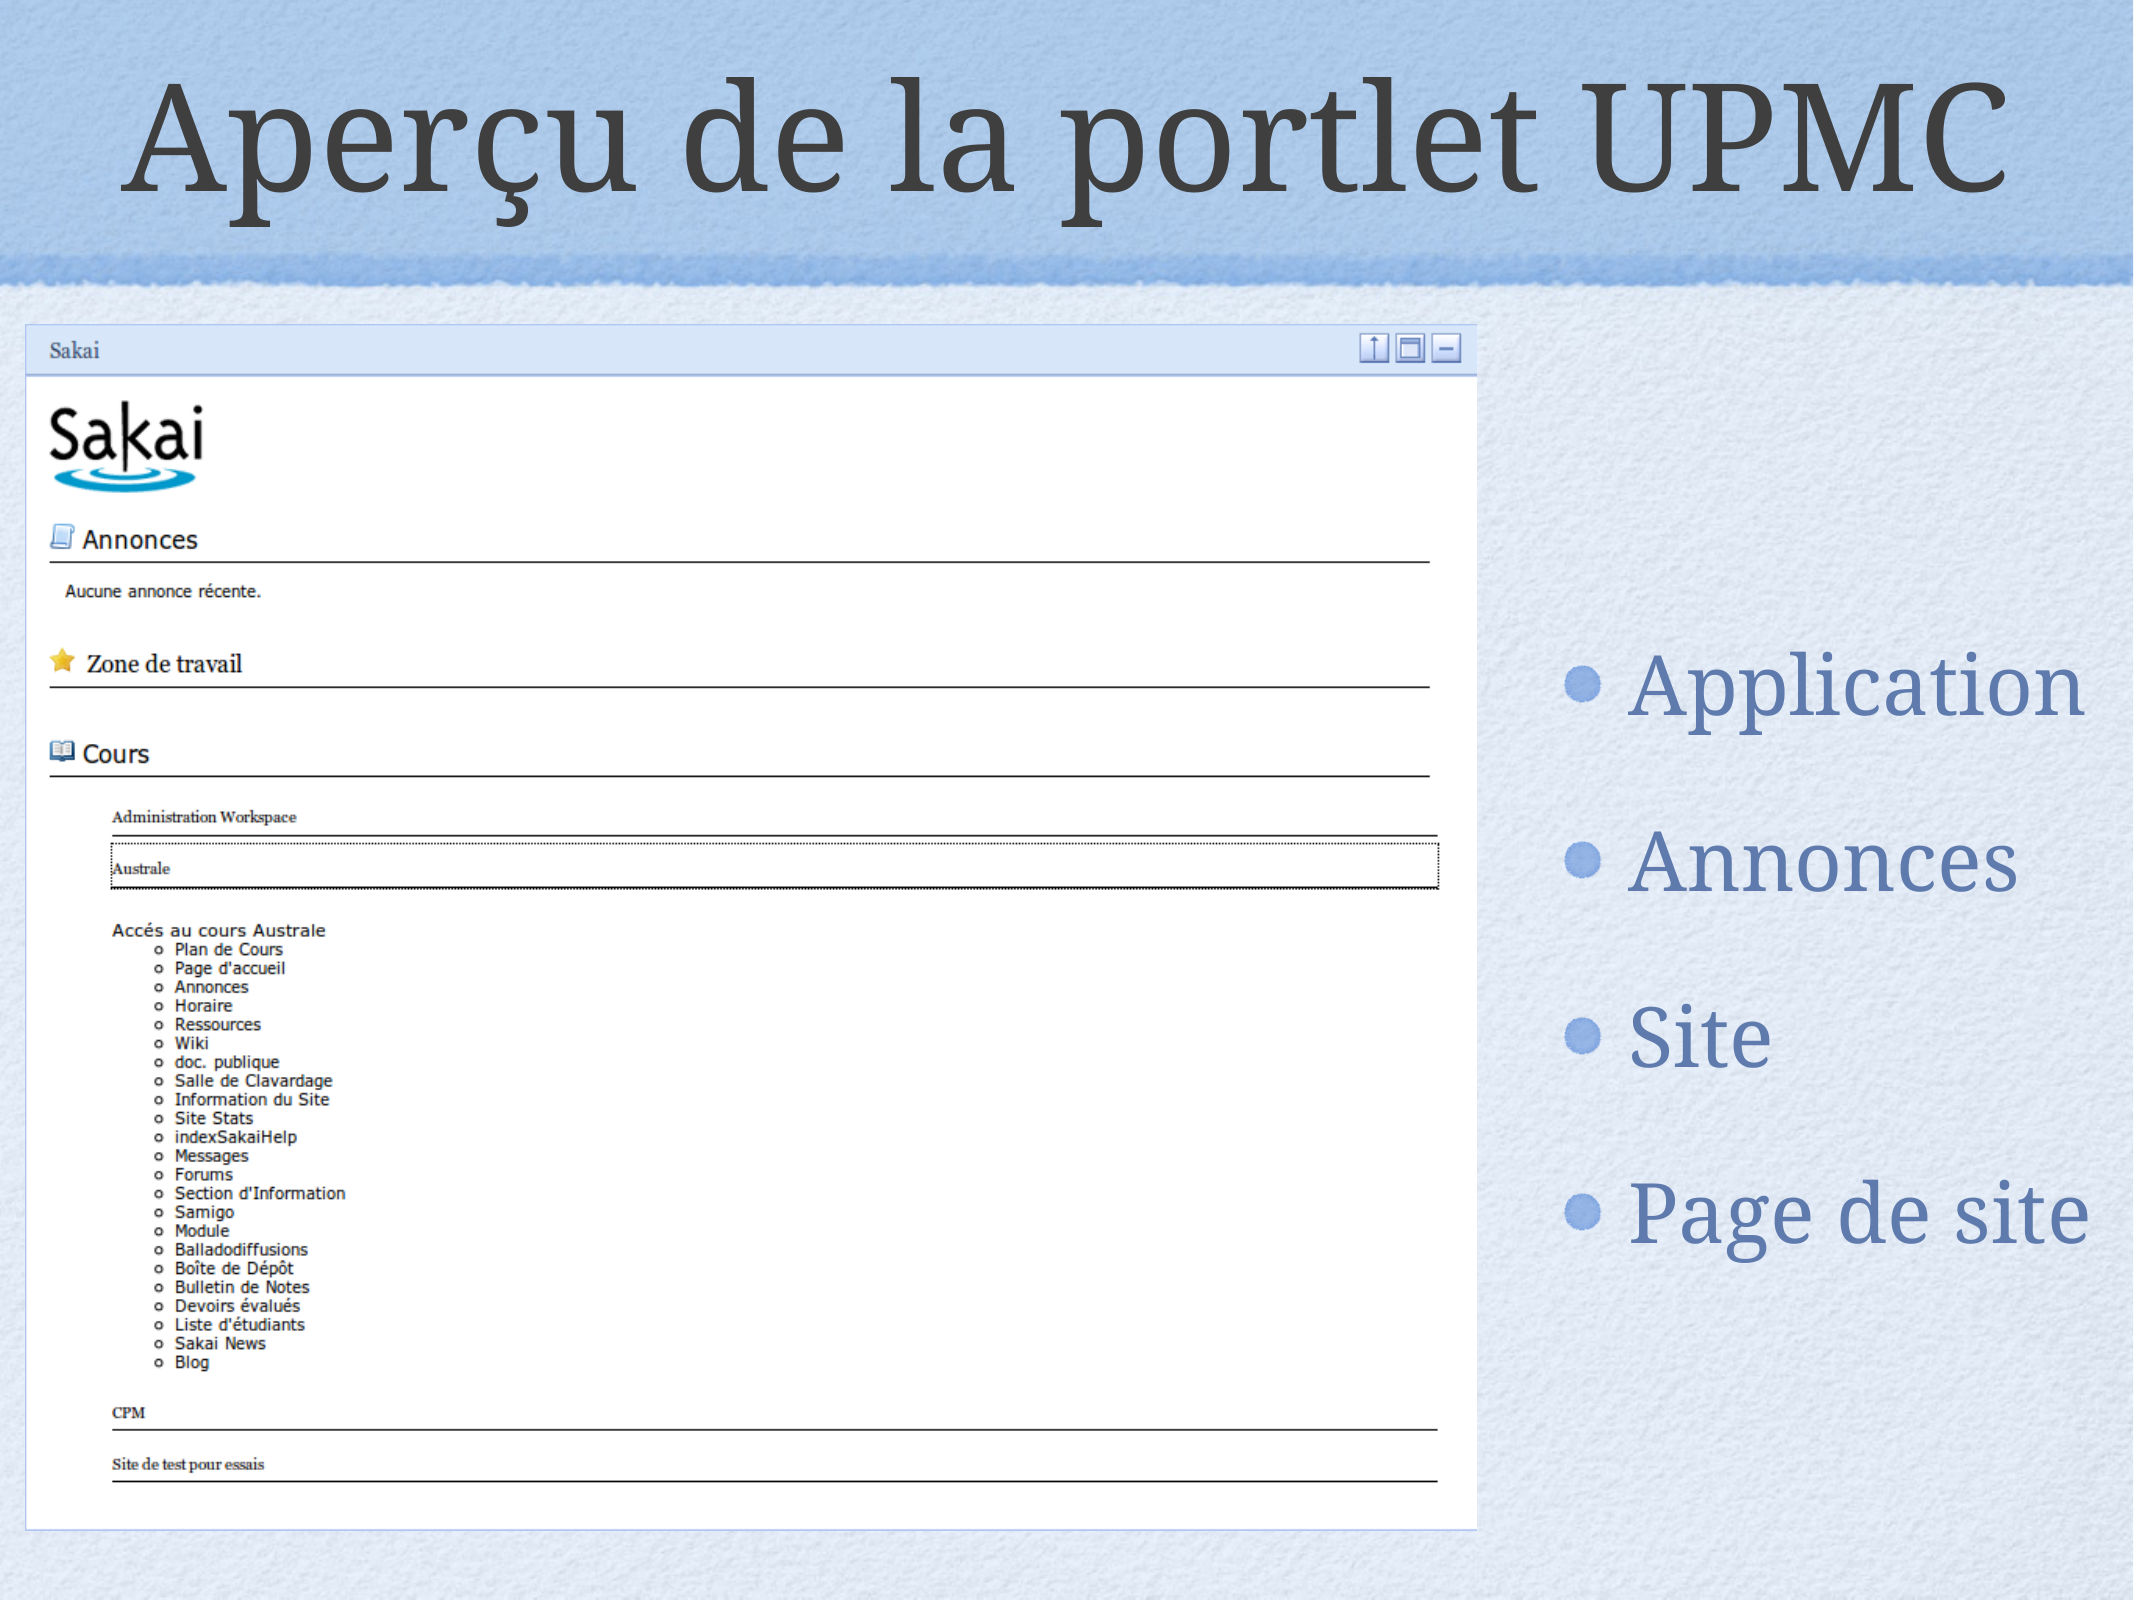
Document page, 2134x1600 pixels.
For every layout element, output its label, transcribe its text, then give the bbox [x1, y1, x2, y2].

title Aperçu de la portlet UPMC [0, 0, 2134, 266]
list Application Annonces Site Page de site [1476, 295, 2134, 1600]
picture [0, 266, 2134, 1600]
